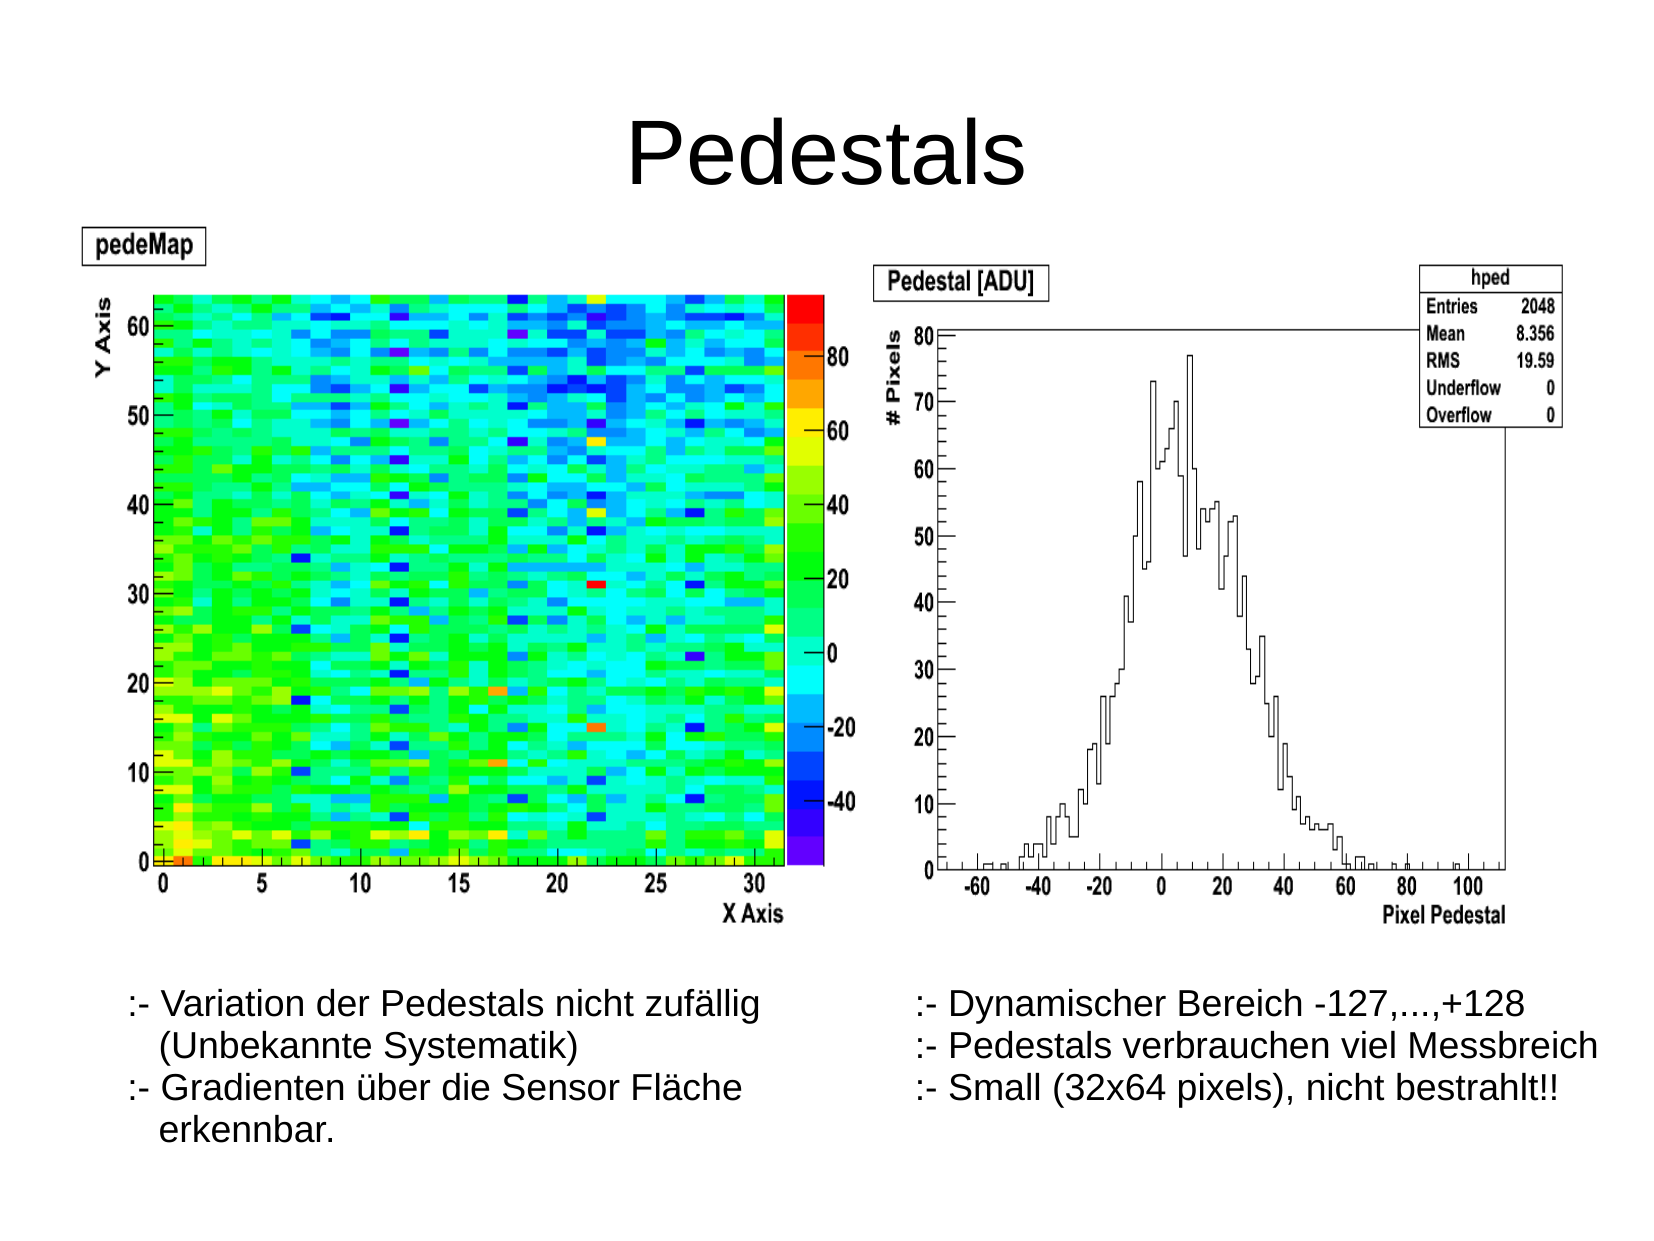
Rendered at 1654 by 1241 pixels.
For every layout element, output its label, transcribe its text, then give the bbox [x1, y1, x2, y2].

picture [75, 224, 863, 938]
title Pedestals [82, 56, 1571, 250]
text_box :- Dynamischer Bereich -127,...,+128 :- Pedestals verbrauchen viel Messbreich :- Small (32x64 pixels), nicht bestrahlt!! [900, 975, 1625, 1116]
picture [867, 262, 1576, 938]
text_box :- Variation der Pedestals nicht zufällig (Unbekannte Systematik) :- Gradienten über die Sensor Fläche erkennbar. [112, 975, 787, 1158]
